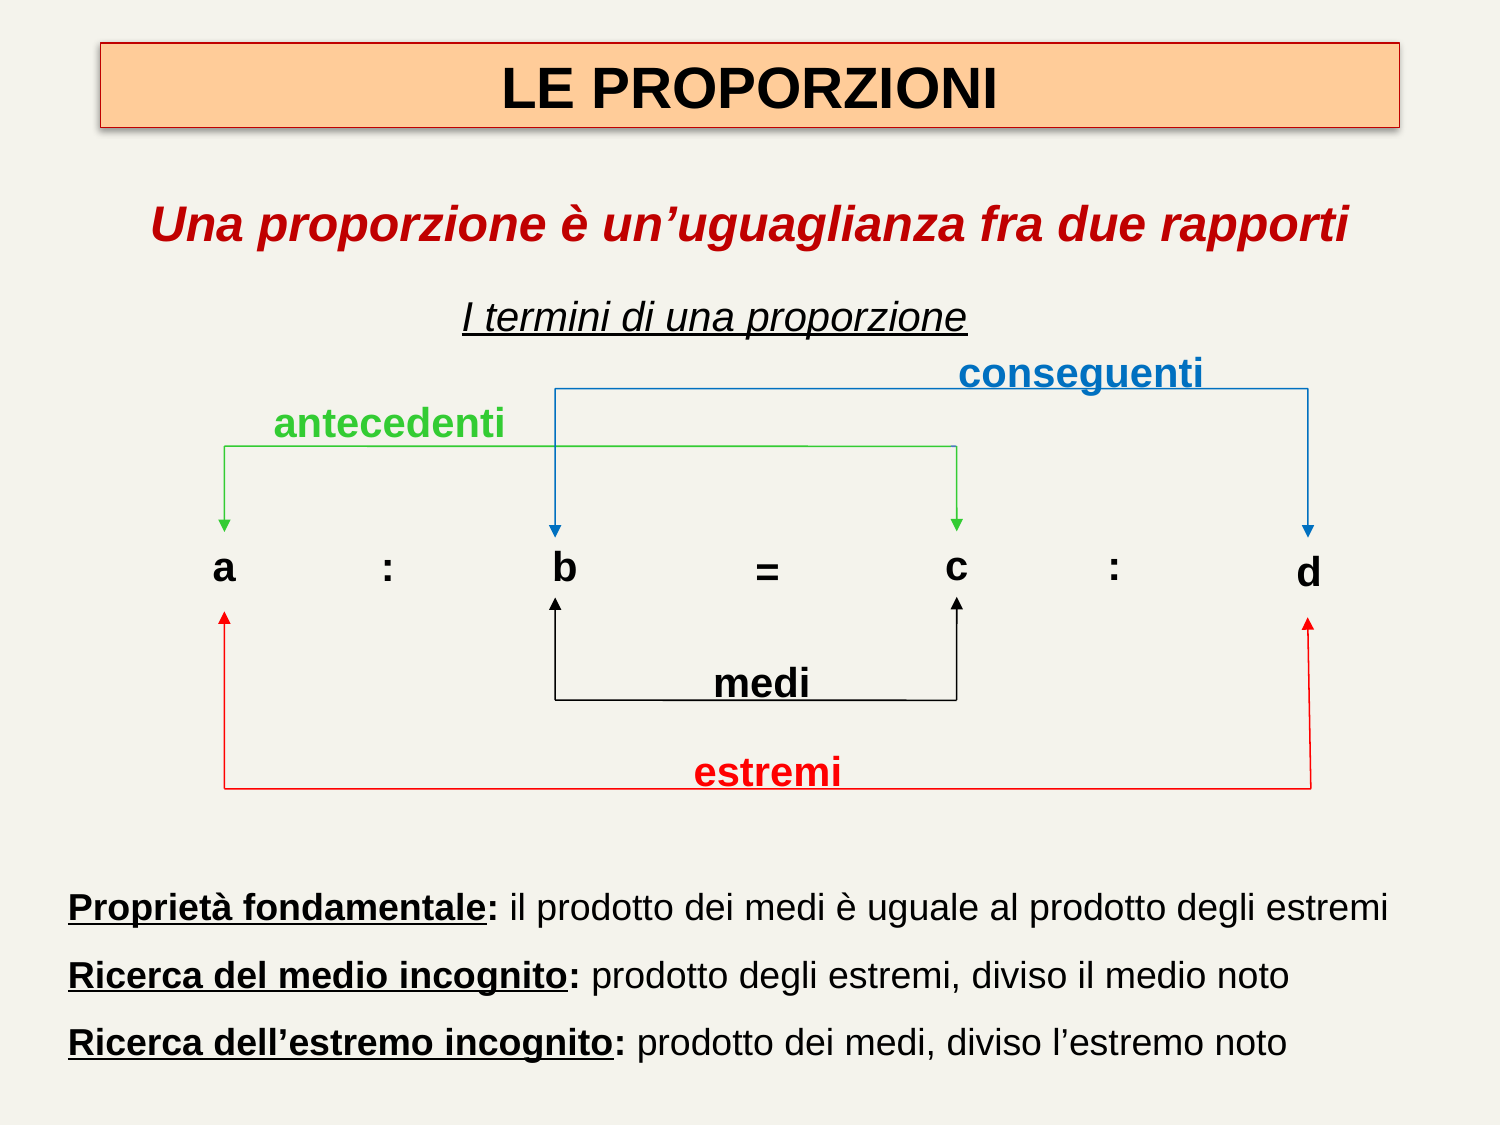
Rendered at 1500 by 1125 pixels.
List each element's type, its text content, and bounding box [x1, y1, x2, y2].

text_box b [537, 532, 615, 597]
text_box antecedenti [242, 388, 538, 454]
text_box : [366, 532, 437, 597]
text_box medi [649, 648, 874, 714]
text_box = [732, 537, 804, 603]
text_box Una proporzione è un’uguaglianza fra due rapporti [100, 184, 1400, 260]
text_box c [915, 531, 998, 597]
text_box estremi [584, 737, 951, 803]
text_box Proprietà fondamentale: il prodotto dei medi è uguale al prodotto degli estremi Ricerca del medio incognito: prodotto degli estremi, diviso il medio noto Ricerca dell’estremo incognito: prodotto dei medi, diviso l’estremo noto [53, 853, 1459, 1071]
text_box : [1092, 531, 1152, 597]
text_box d [1281, 537, 1353, 603]
text_box a [194, 532, 254, 597]
text_box conseguenti [892, 338, 1270, 403]
text_box I termini di una proporzione [395, 281, 1034, 347]
text_box LE PROPORZIONI [100, 42, 1400, 128]
